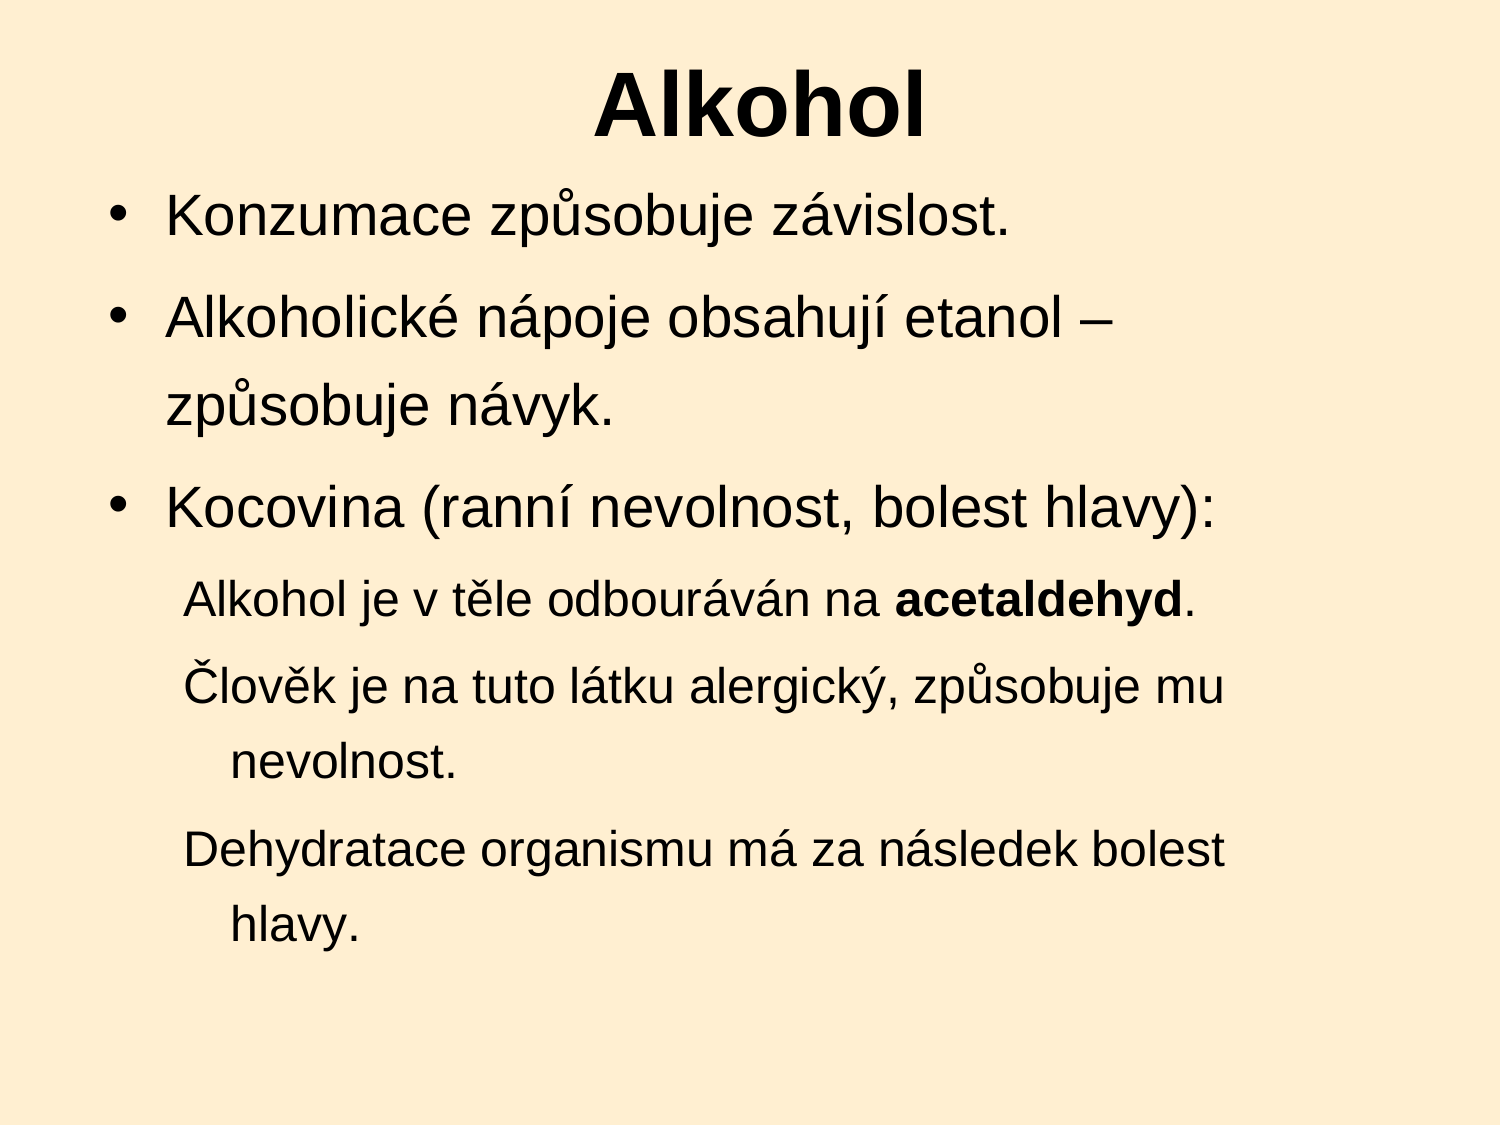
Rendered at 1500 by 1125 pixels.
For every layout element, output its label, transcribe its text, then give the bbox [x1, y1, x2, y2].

list Konzumace způsobuje závislost. Alkoholické nápoje obsahují etanol – způsobuje návyk. Kocovina (ranní nevolnost, bolest hlavy): Alkohol je v těle odbouráván na acetaldehyd. Člověk je na tuto látku alergický, způsobuje mu nevolnost. Dehydratace organismu má za následek bolest hlavy. [93, 152, 1383, 1059]
title Alkohol [549, 31, 972, 152]
